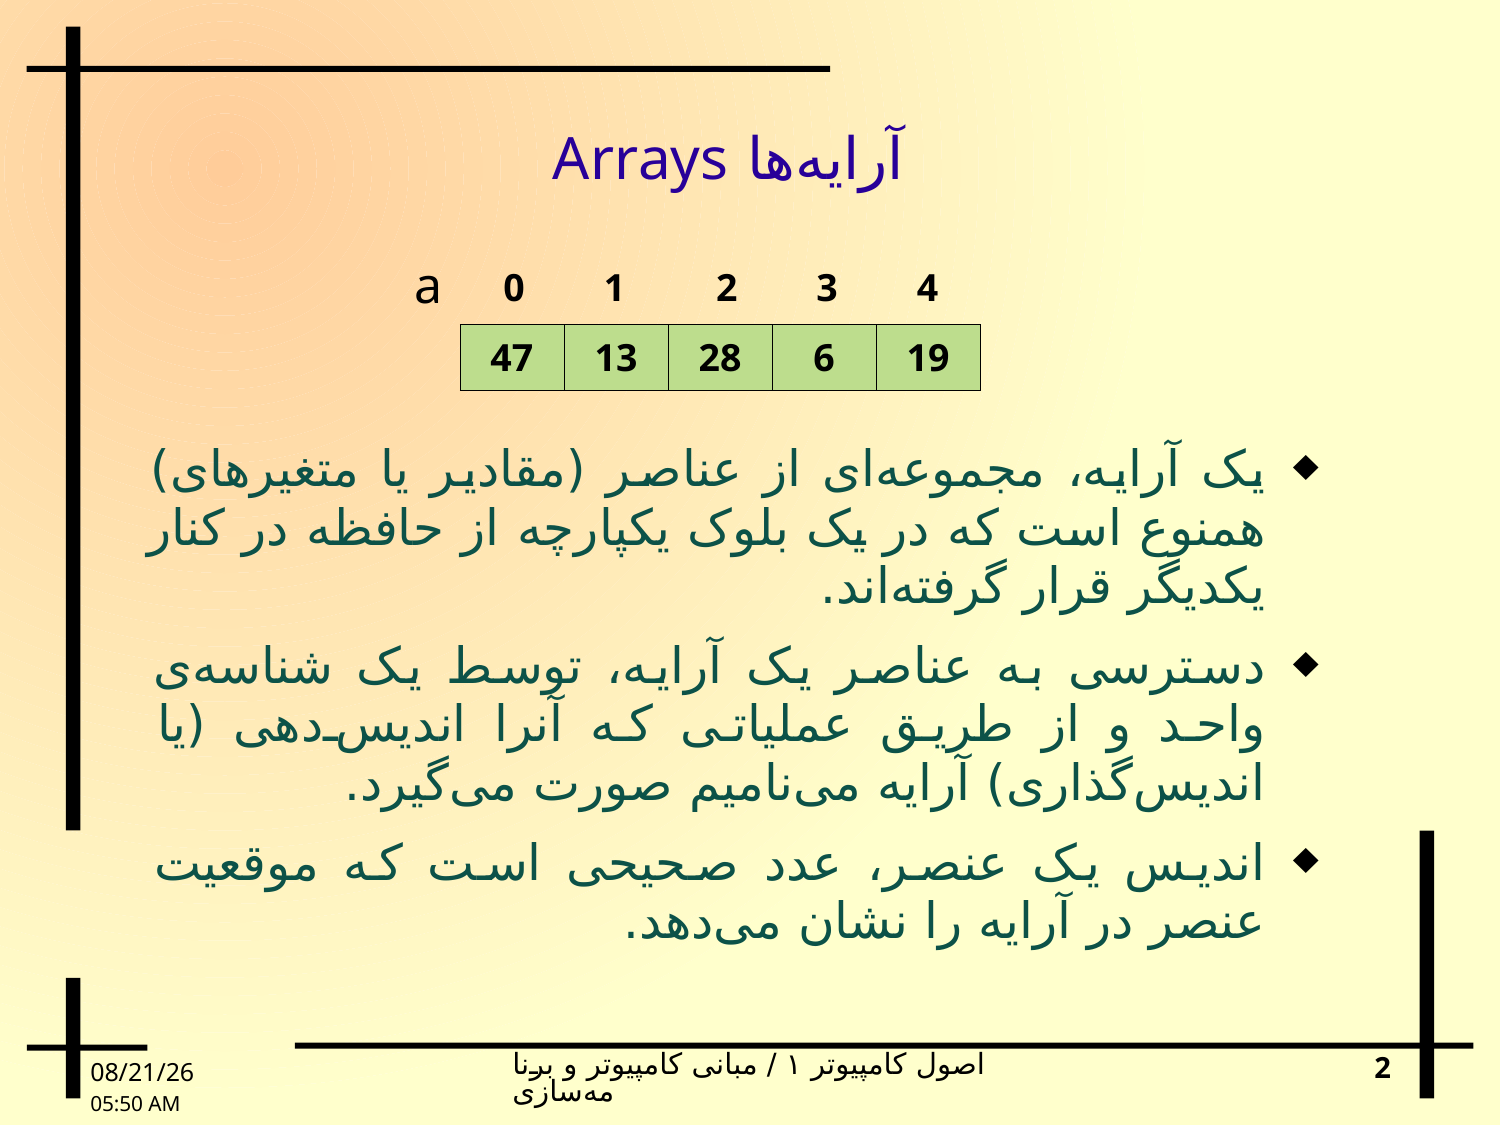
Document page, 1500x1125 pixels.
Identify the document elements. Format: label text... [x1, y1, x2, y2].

text_box 2 [701, 253, 758, 313]
text_box 0 [488, 253, 545, 313]
table_header 6 [773, 325, 876, 390]
list یک آرایه، مجموعه‌ای از عناصر (مقادیر یا متغیرهای) همنوع است که در یک بلوک یکپارچه‌ از حافظه در کنار یکدیگر قرار گرفته‌اند. دسترسی به عناصر یک آرایه، توسط یک شناسه‌ی واحد و از طریق عملیاتی که آنرا اندیس‌دهی (یا اندیس‌گذاری) آرایه می‌نامیم صورت می‌گیرد. اندیس یک عنصر، عدد صحیحی است که موقعیت عنصر در آرایه را نشان می‌دهد. [145, 440, 1390, 1033]
table_header 47 [461, 325, 564, 390]
text_box 4 [902, 253, 958, 313]
text_box 3 [801, 253, 858, 313]
title آرایه‌ها Arrays [113, 96, 1344, 217]
text_box a [400, 242, 456, 315]
table_header 19 [877, 325, 980, 390]
table_header 28 [669, 325, 772, 390]
table_header 13 [565, 325, 668, 390]
text_box 1 [589, 253, 645, 313]
